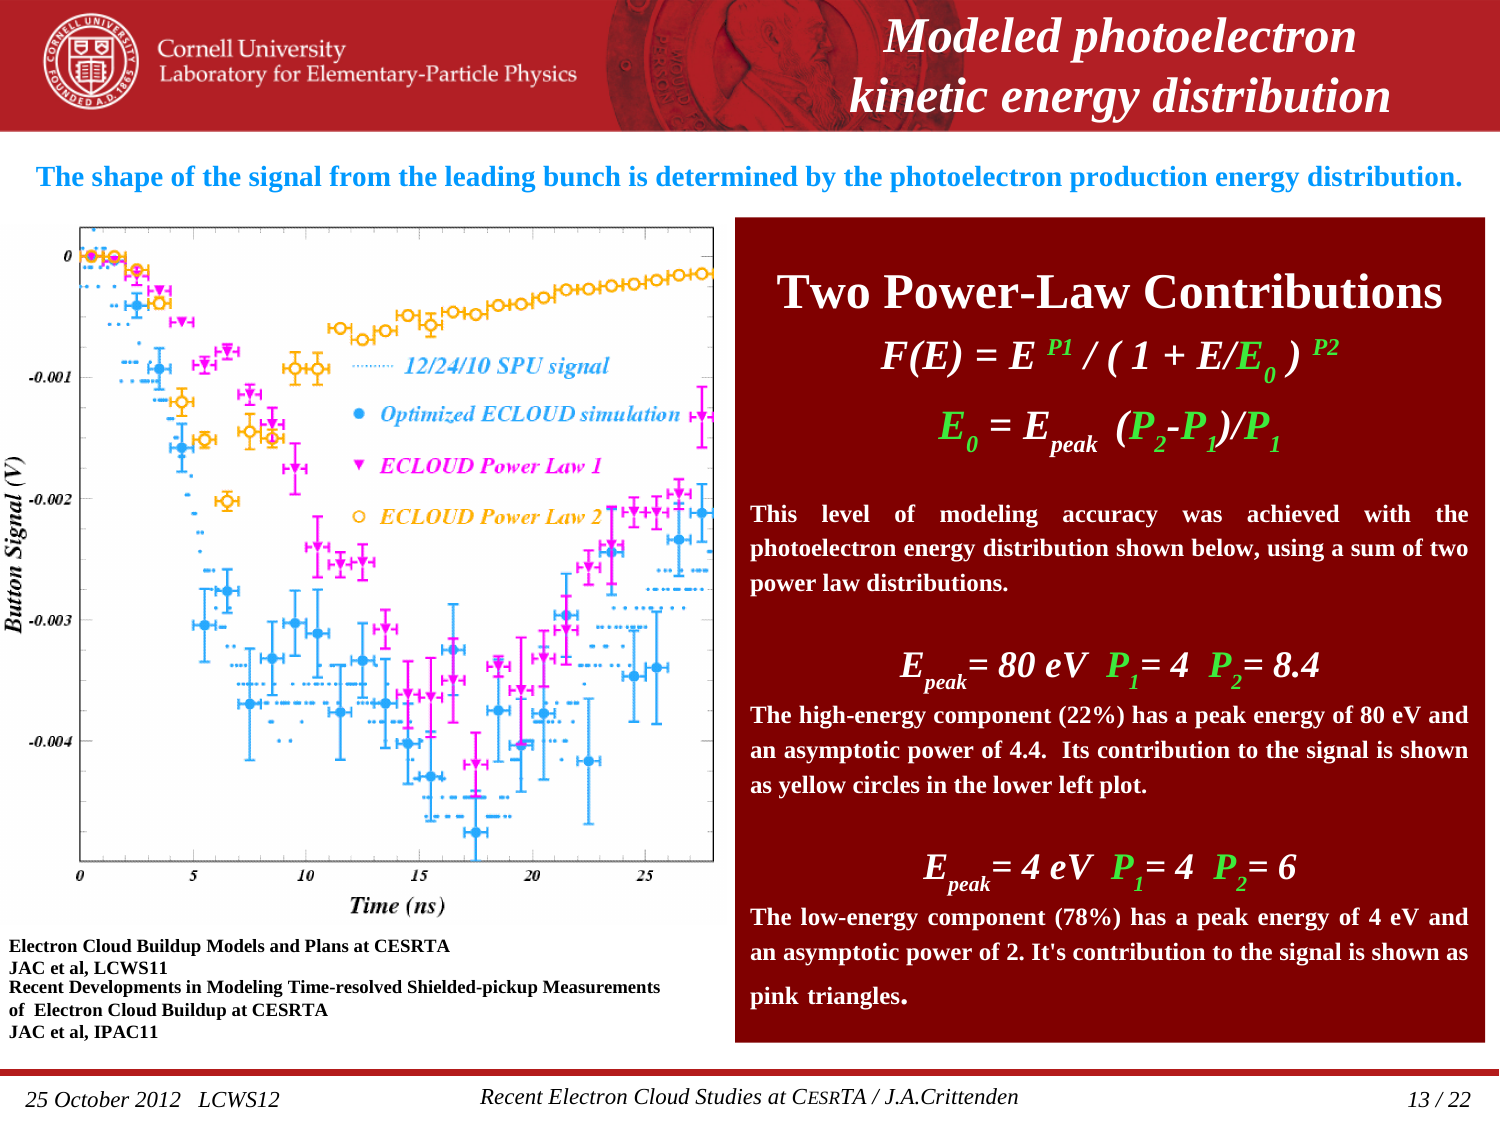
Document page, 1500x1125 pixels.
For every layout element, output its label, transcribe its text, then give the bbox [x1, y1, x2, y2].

title Modeled photoelectron kinetic energy distribution [749, 0, 1492, 126]
text_box Two Power-Law Contributions F(E) = E P1 / ( 1 + E/E0 ) P2 E0 = Epeak (P2-P1)/P1 This level of modeling accuracy was achieved with the photoelectron energy distribution shown below, using a sum of two power law distributions. Epeak= 80 eV P1= 4 P2= 8.4 The high-energy component (22%) has a peak energy of 80 eV and an asymptotic power of 4.4. Its contribution to the signal is shown as yellow circles in the lower left plot. Epeak= 4 eV P1= 4 P2= 6 The low-energy component (78%) has a peak energy of 4 eV and an asymptotic power of 2. It's contribution to the signal is shown as pink triangles. [735, 217, 1486, 1043]
picture [0, 224, 728, 926]
text_box Recent Developments in Modeling Time-resolved Shielded-pickup Measurements of Electron Cloud Buildup at CESRTA JAC et al, IPAC11 [12, 975, 662, 1043]
text_box Electron Cloud Buildup Models and Plans at CESRTA JAC et al, LCWS11 [10, 933, 449, 979]
picture [0, 0, 1500, 132]
text_box The shape of the signal from the leading bunch is determined by the photoelectron production energy distribution. [0, 157, 1500, 196]
